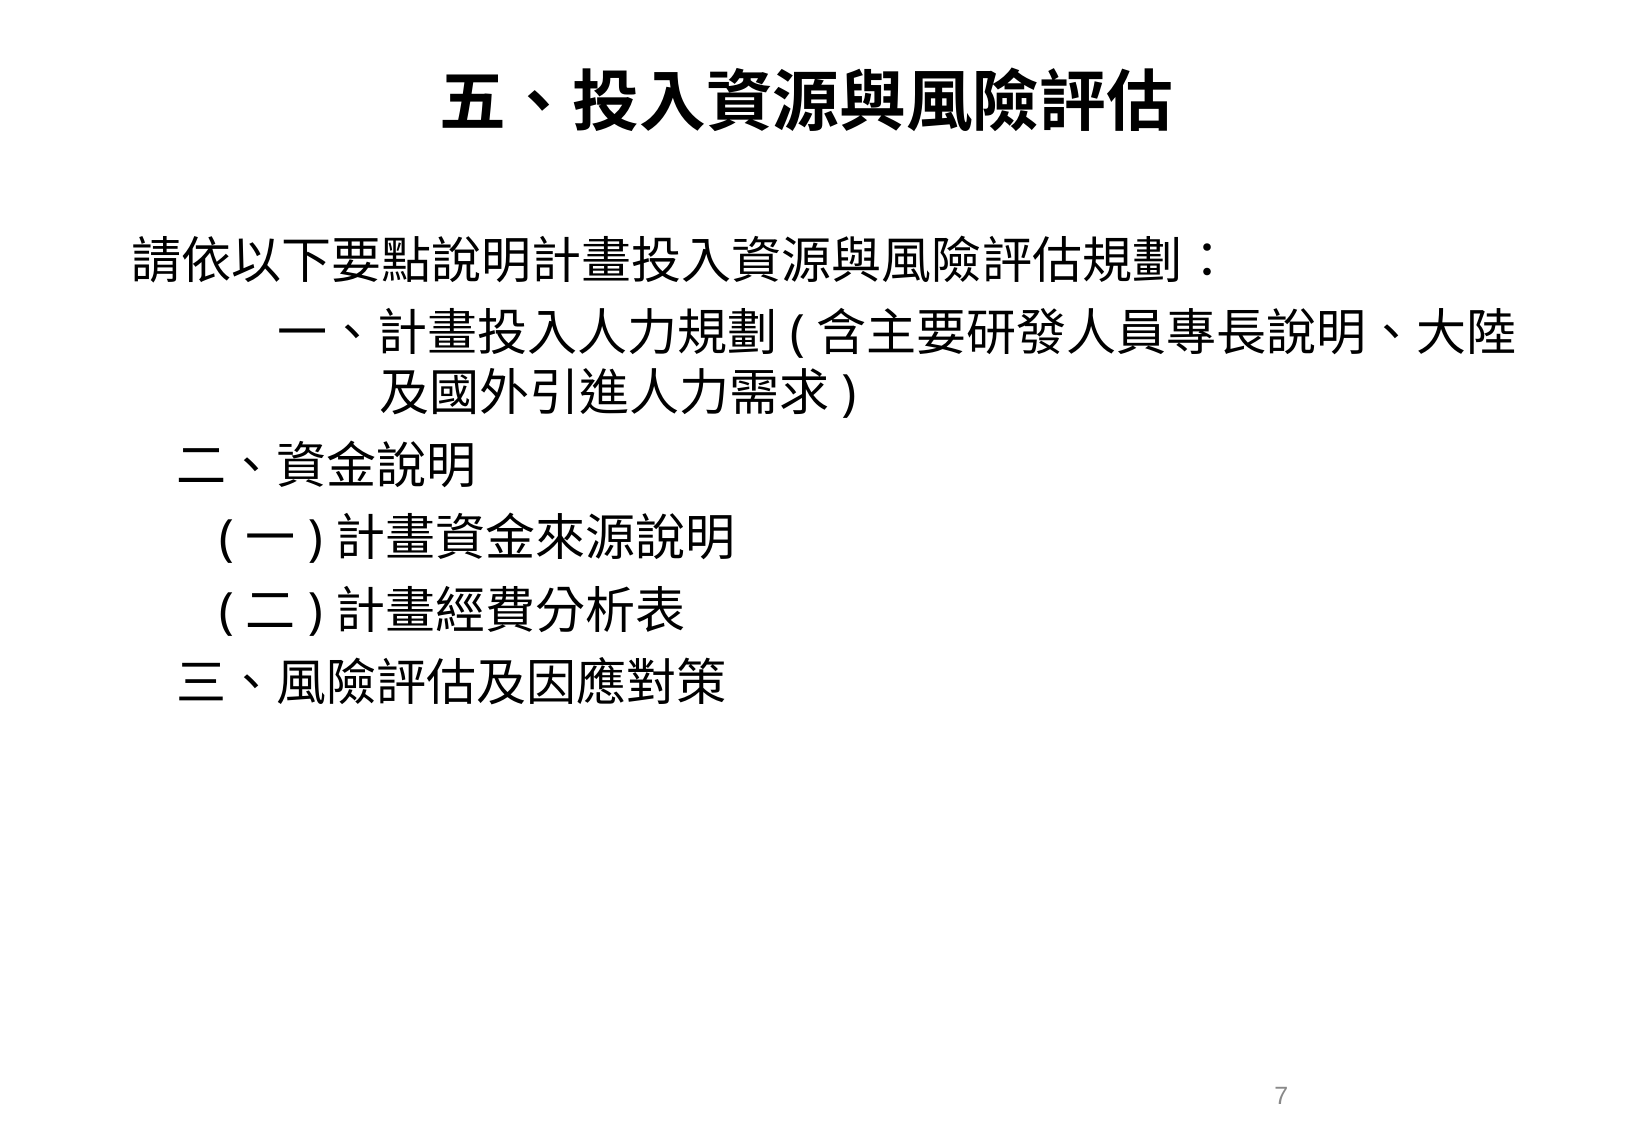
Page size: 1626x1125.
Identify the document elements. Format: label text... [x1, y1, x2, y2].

text_box 7 [1259, 1064, 1625, 1125]
title 五、投入資源與風險評估 [118, 51, 1494, 154]
list 請依以下要點說明計畫投入資源與風險評估規劃： 一、計畫投入人力規劃(含主要研發人員專長說明、大陸及國外引進人力需求) 二、資金說明 (一)計畫資金來源說明 (二)計畫經費分析表 三、風險評估及因應對策 [72, 220, 1540, 1079]
